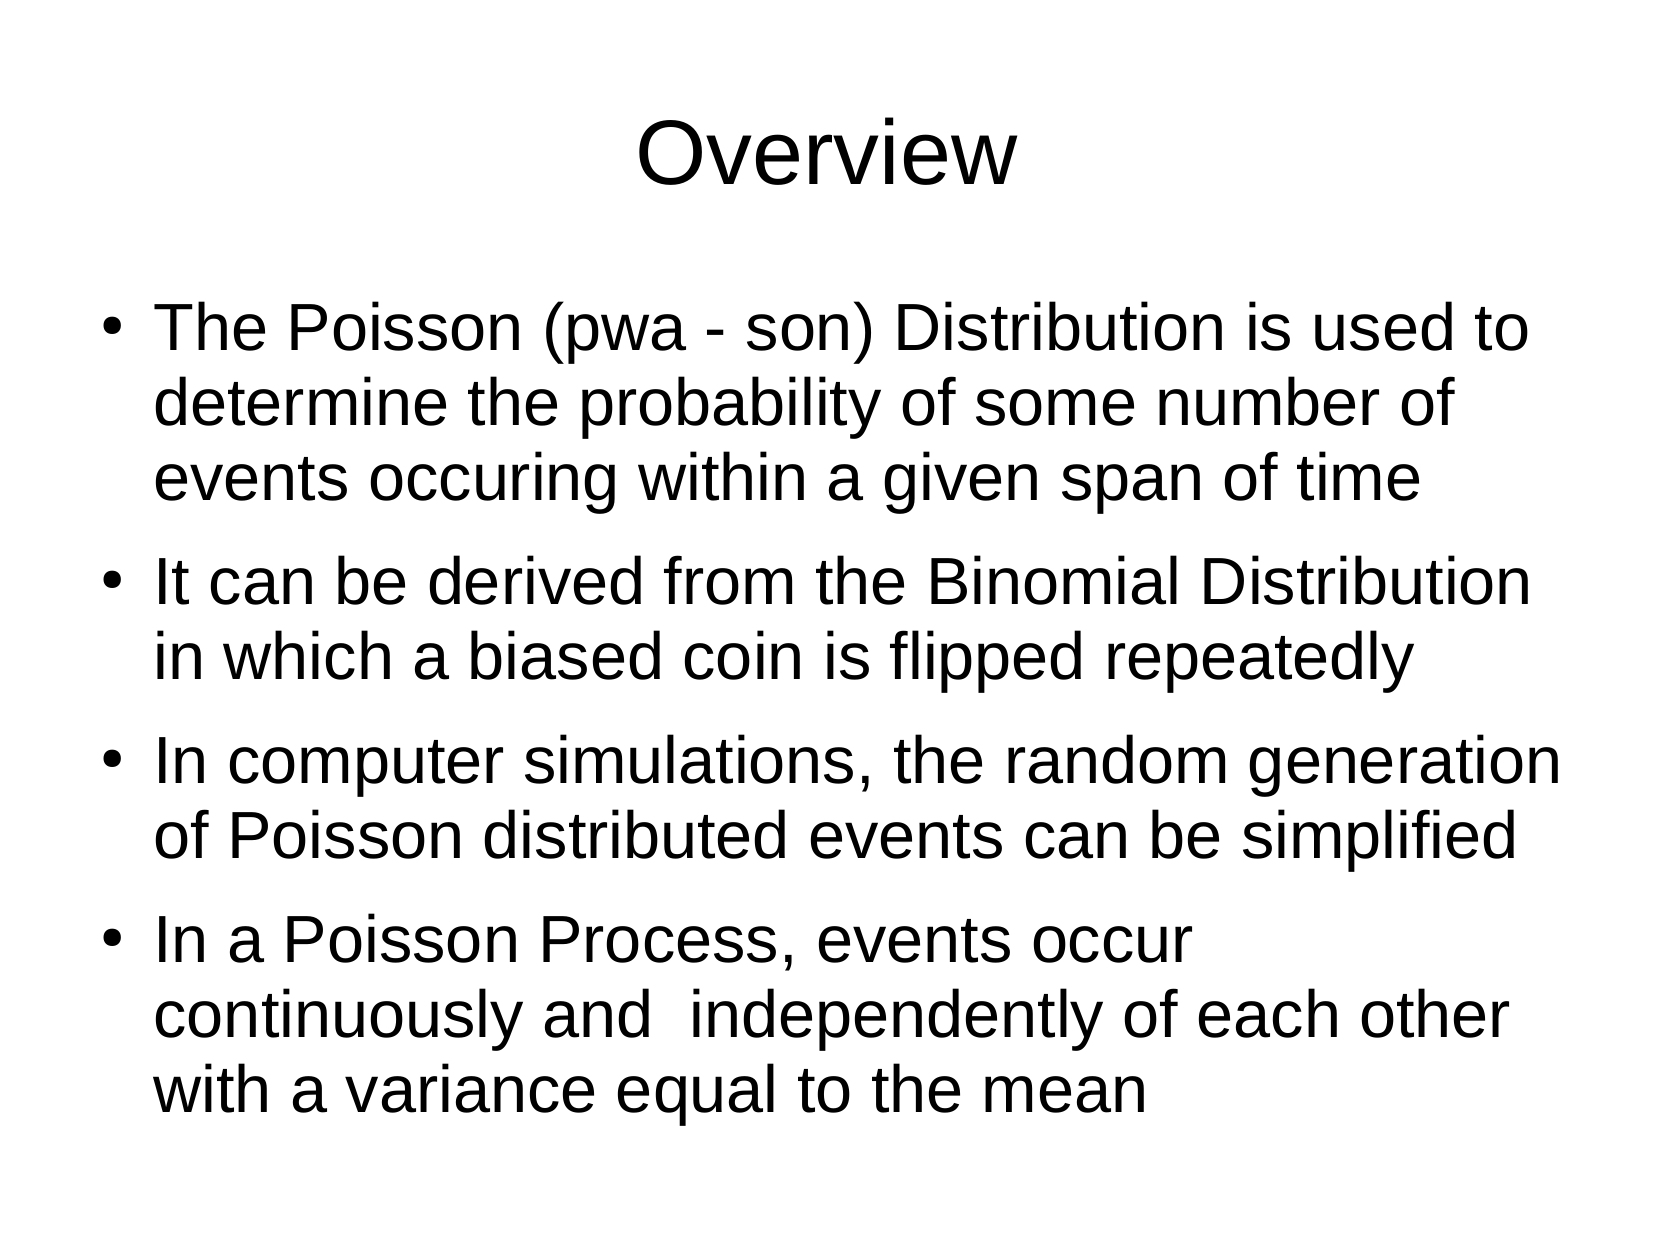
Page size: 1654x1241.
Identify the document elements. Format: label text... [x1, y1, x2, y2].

list The Poisson (pwa - son) Distribution is used to determine the probability of some number of events occuring within a given span of time It can be derived from the Binomial Distribution in which a biased coin is flipped repeatedly In computer simulations, the random generation of Poisson distributed events can be simplified In a Poisson Process, events occur continuously and independently of each other with a variance equal to the mean [82, 290, 1571, 1127]
title Overview [82, 49, 1571, 257]
